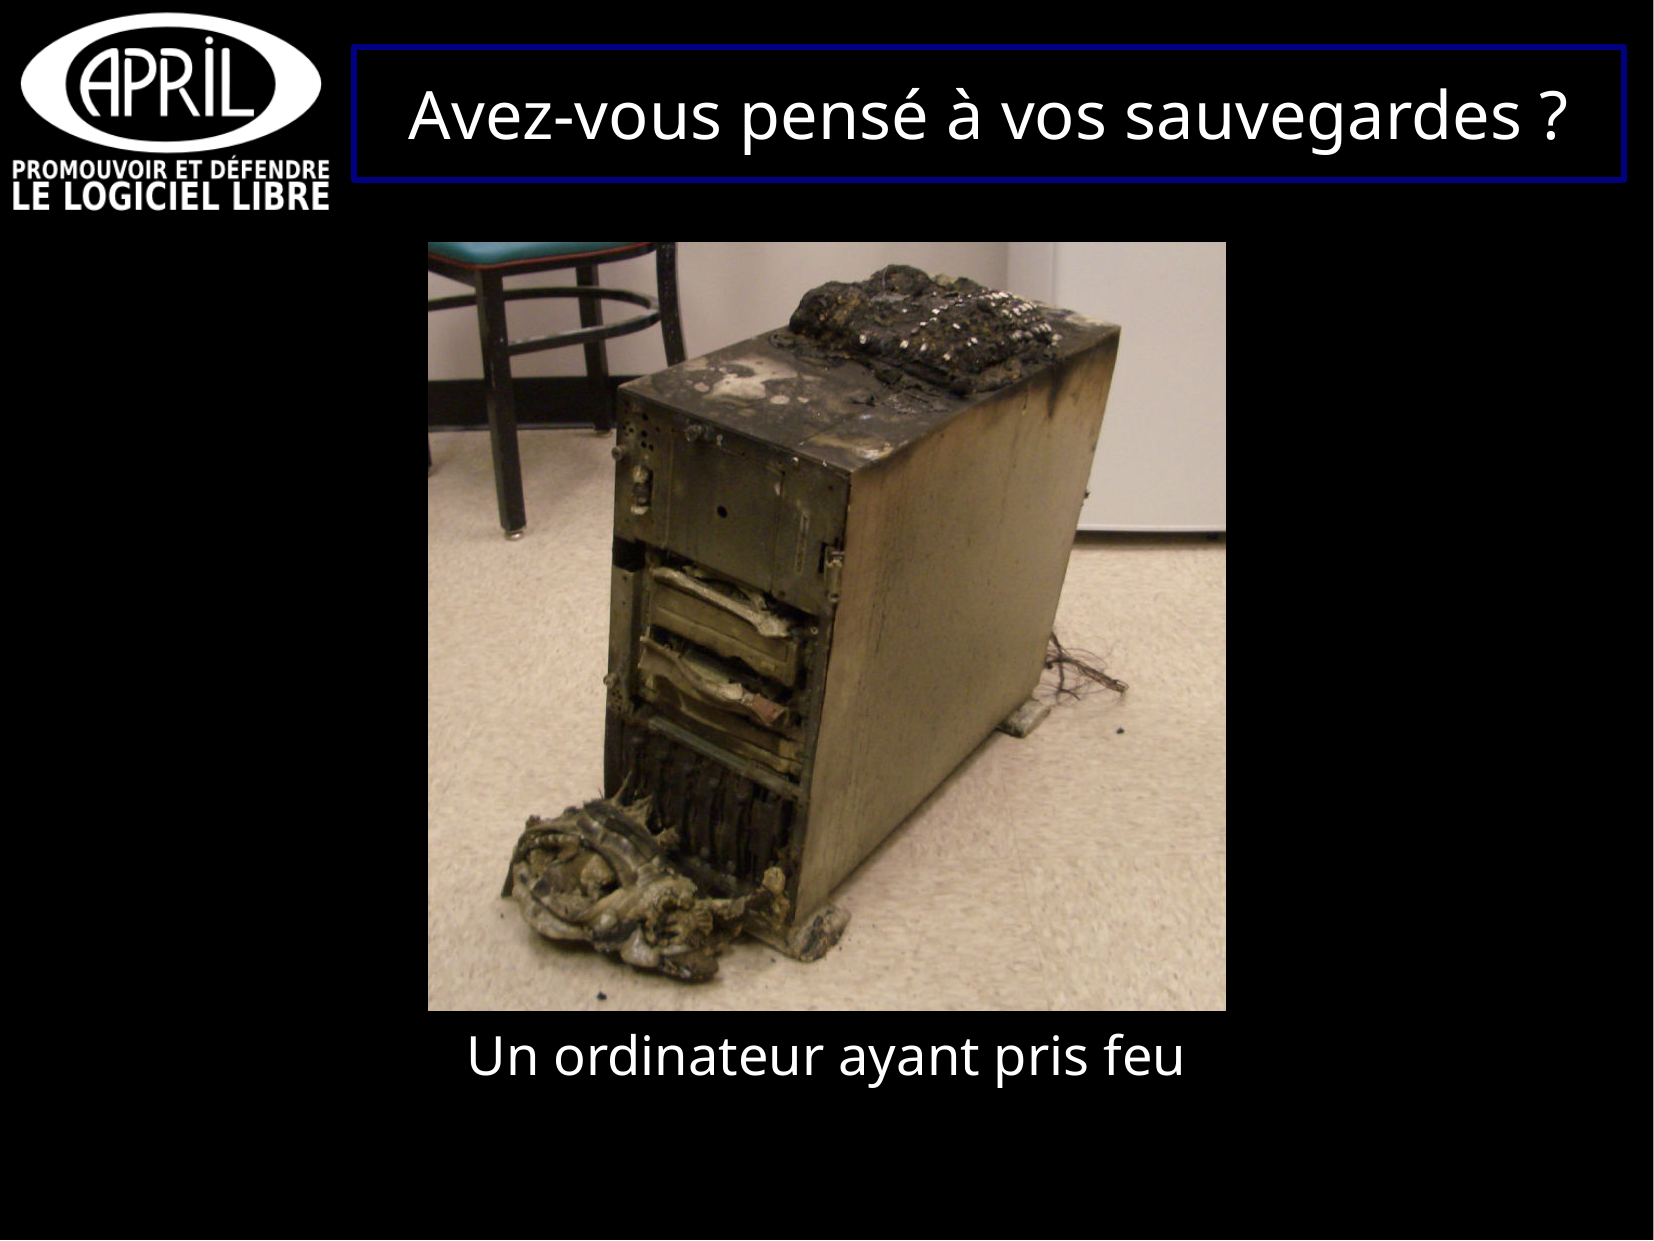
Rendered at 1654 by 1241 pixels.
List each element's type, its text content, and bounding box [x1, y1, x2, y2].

picture [428, 242, 1226, 1009]
title Avez-vous pensé à vos sauvegardes ? [354, 47, 1625, 181]
text_box Un ordinateur ayant pris feu [191, 1009, 1462, 1088]
picture [8, 7, 333, 237]
